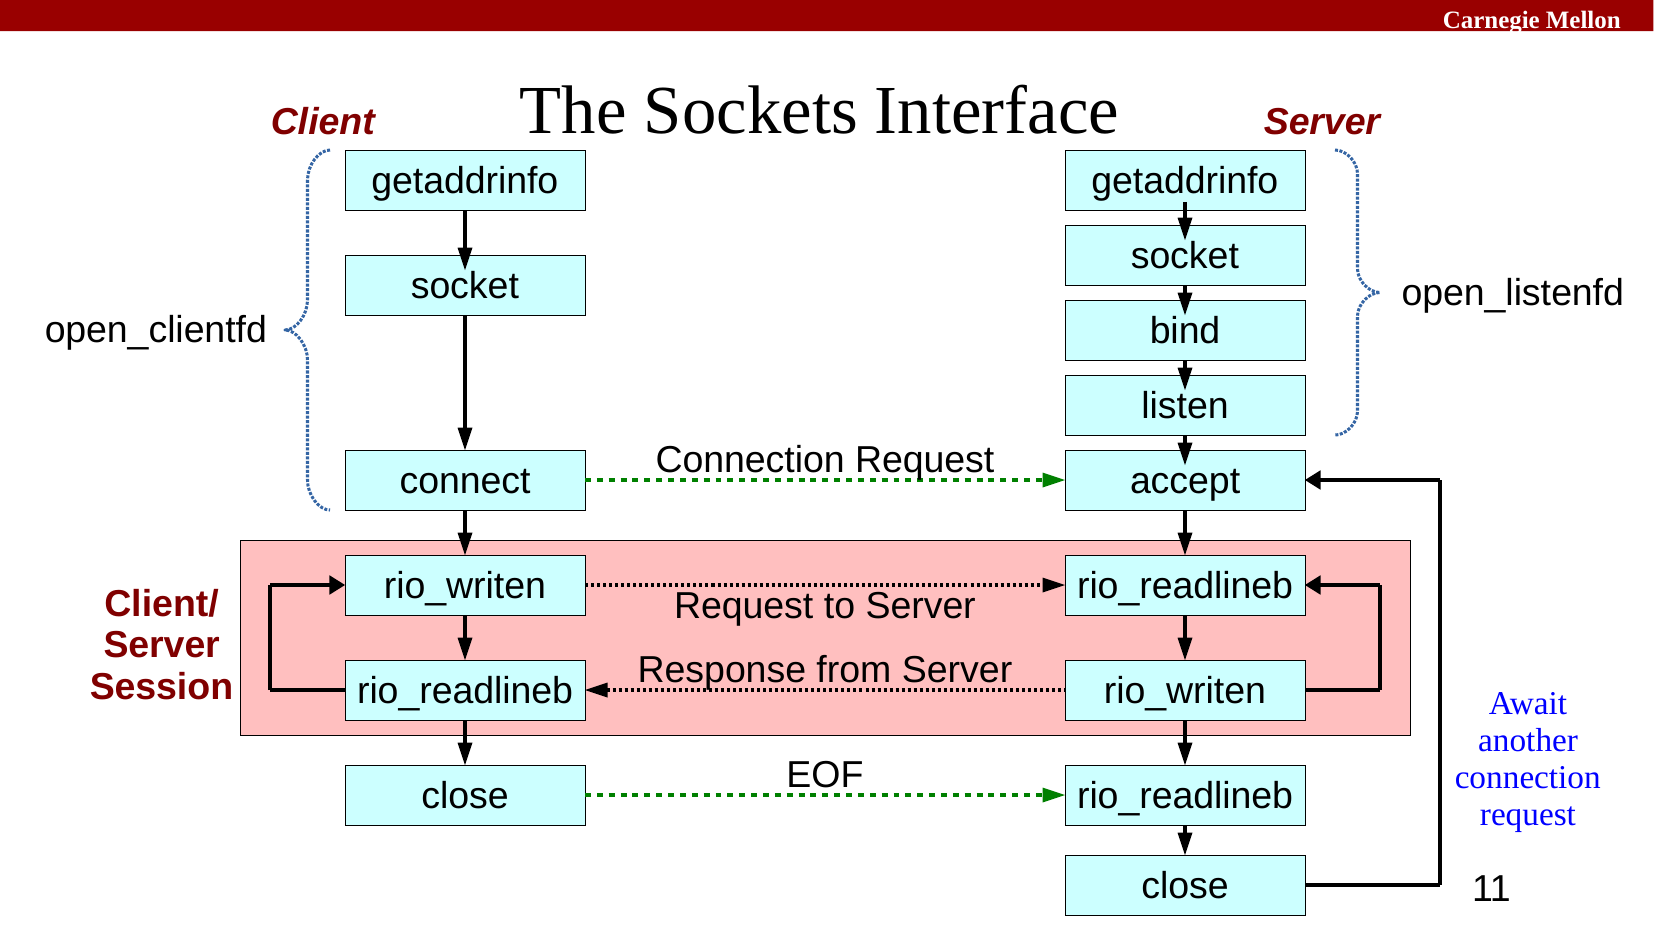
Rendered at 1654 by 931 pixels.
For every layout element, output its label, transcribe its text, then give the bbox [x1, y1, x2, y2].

title The Sockets Interface [1306, 151, 1352, 163]
text_box Client [256, 93, 391, 151]
text_box open_clientfd [30, 301, 282, 359]
text_box socket [345, 255, 586, 316]
text_box socket [1065, 225, 1306, 286]
text_box [240, 540, 464, 736]
text_box Server [1249, 93, 1396, 151]
text_box open_listenfd [1386, 264, 1639, 321]
text_box connect [345, 450, 586, 511]
text_box [272, 586, 464, 688]
text_box [1186, 587, 1378, 688]
text_box getaddrinfo [345, 150, 586, 211]
text_box Await another connection request [1440, 677, 1617, 841]
text_box listen [1065, 375, 1306, 436]
text_box rio_readlineb [345, 660, 586, 721]
text_box rio_writen [1065, 660, 1306, 721]
text_box getaddrinfo [1065, 150, 1306, 211]
text_box [466, 540, 1184, 736]
text_box [1186, 540, 1411, 736]
title The Sockets Interface [64, 58, 1576, 163]
text_box close [345, 765, 586, 826]
text_box bind [1065, 300, 1306, 361]
text_box Client/ Server Session [75, 574, 249, 716]
text_box accept [1065, 450, 1306, 511]
text_box rio_readlineb [1065, 765, 1306, 826]
text_box rio_readlineb [1065, 555, 1306, 616]
text_box close [1065, 855, 1306, 916]
text_box rio_writen [345, 555, 586, 616]
